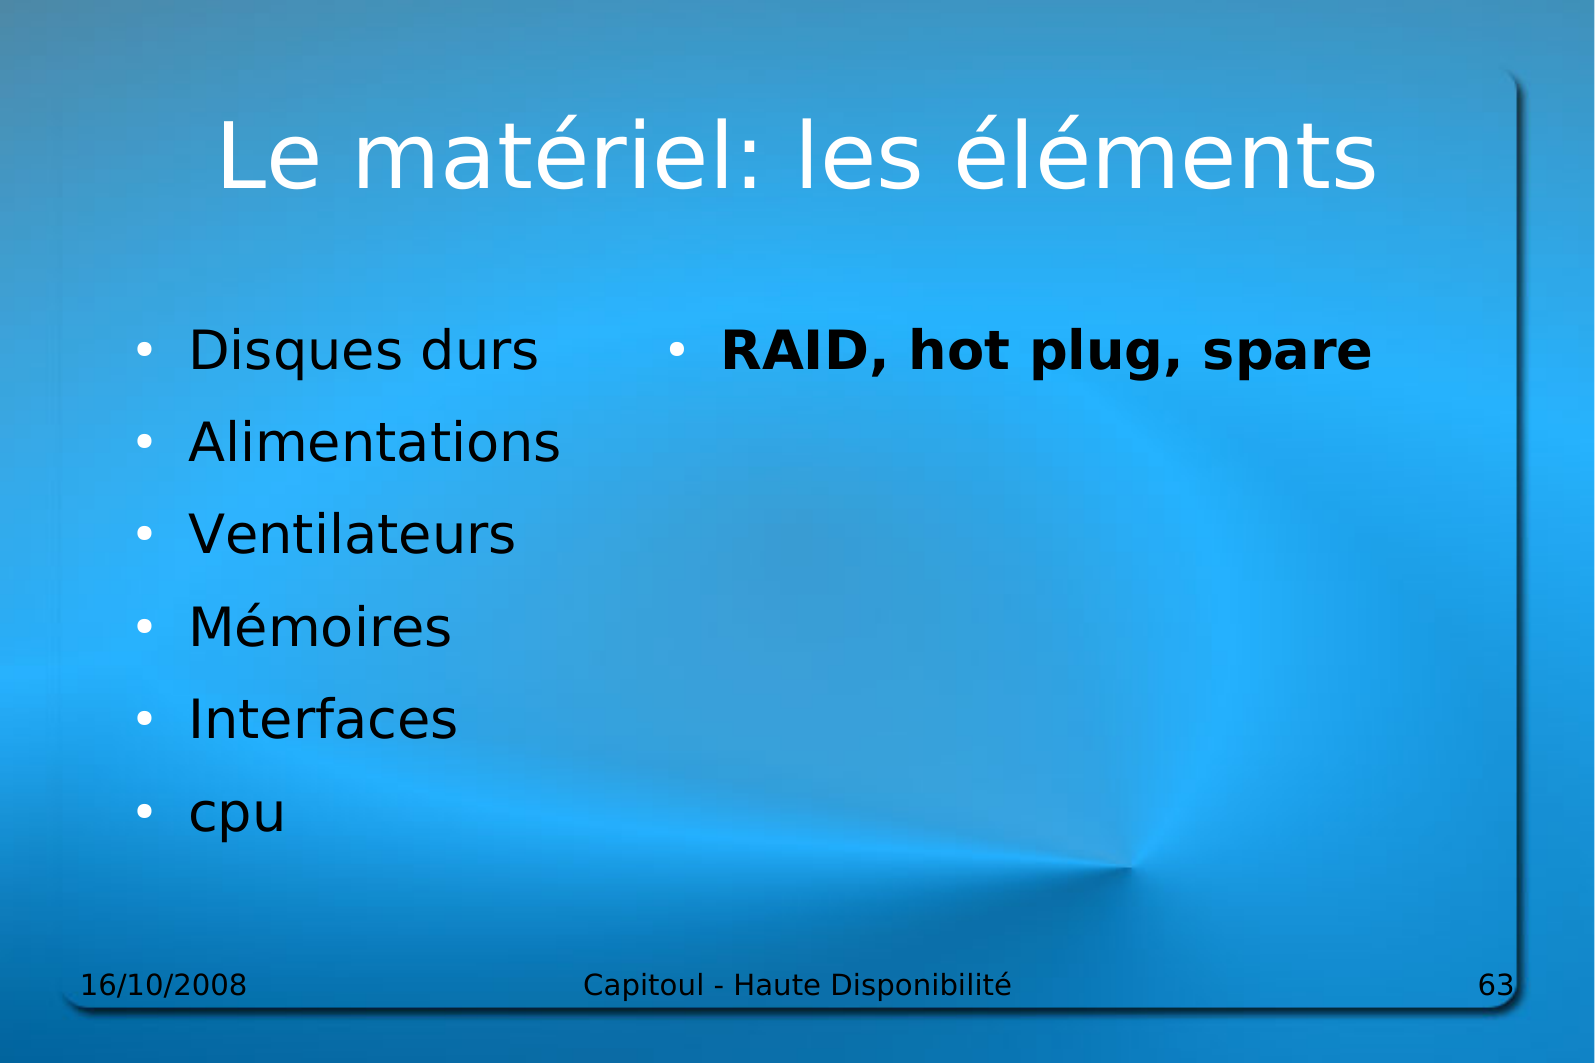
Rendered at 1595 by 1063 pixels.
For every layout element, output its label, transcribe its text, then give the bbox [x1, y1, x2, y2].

list Disques durs Alimentations Ventilateurs Mémoires Interfaces cpu [117, 318, 591, 942]
title Le matériel: les éléments [117, 103, 1479, 211]
list RAID, hot plug, spare [649, 318, 1480, 927]
picture [0, 0, 1595, 1063]
